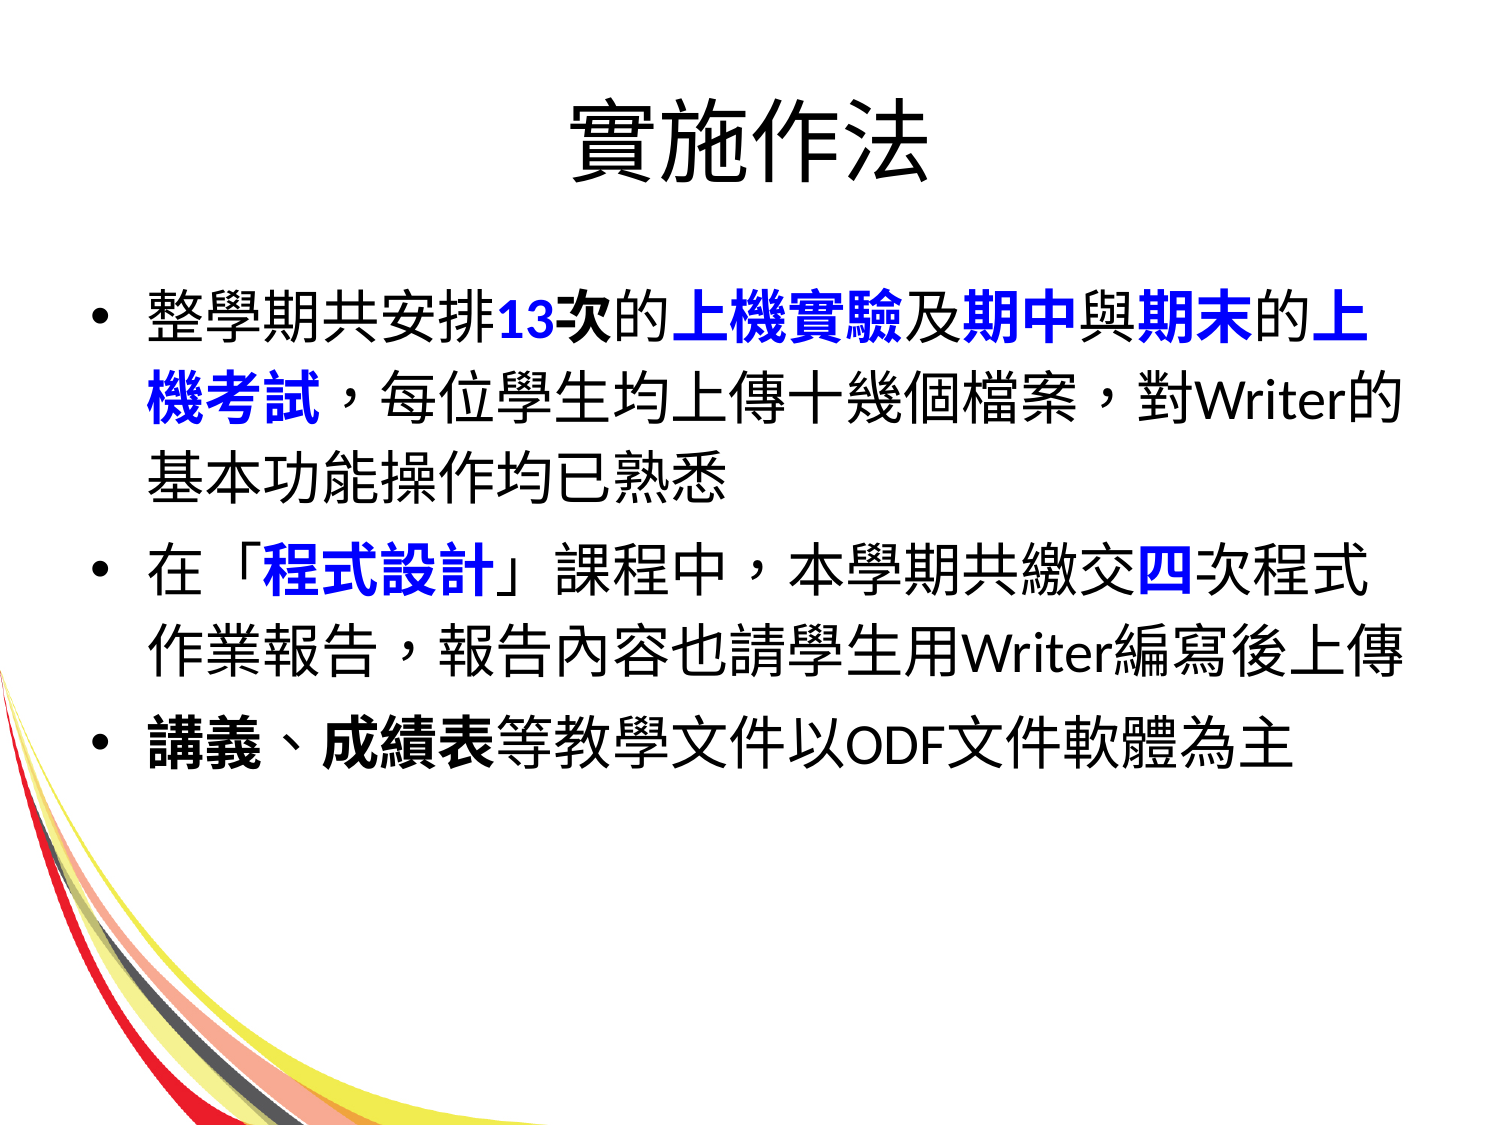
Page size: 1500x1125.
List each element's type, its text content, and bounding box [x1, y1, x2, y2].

picture [0, 0, 1500, 1125]
list 整學期共安排13次的上機實驗及期中與期末的上機考試，每位學生均上傳十幾個檔案，對Writer的基本功能操作均已熟悉 在「程式設計」課程中，本學期共繳交四次程式作業報告，報告內容也請學生用Writer編寫後上傳 講義、成績表等教學文件以ODF文件軟體為主 [75, 262, 1425, 1005]
title 實施作法 [75, 45, 1425, 233]
